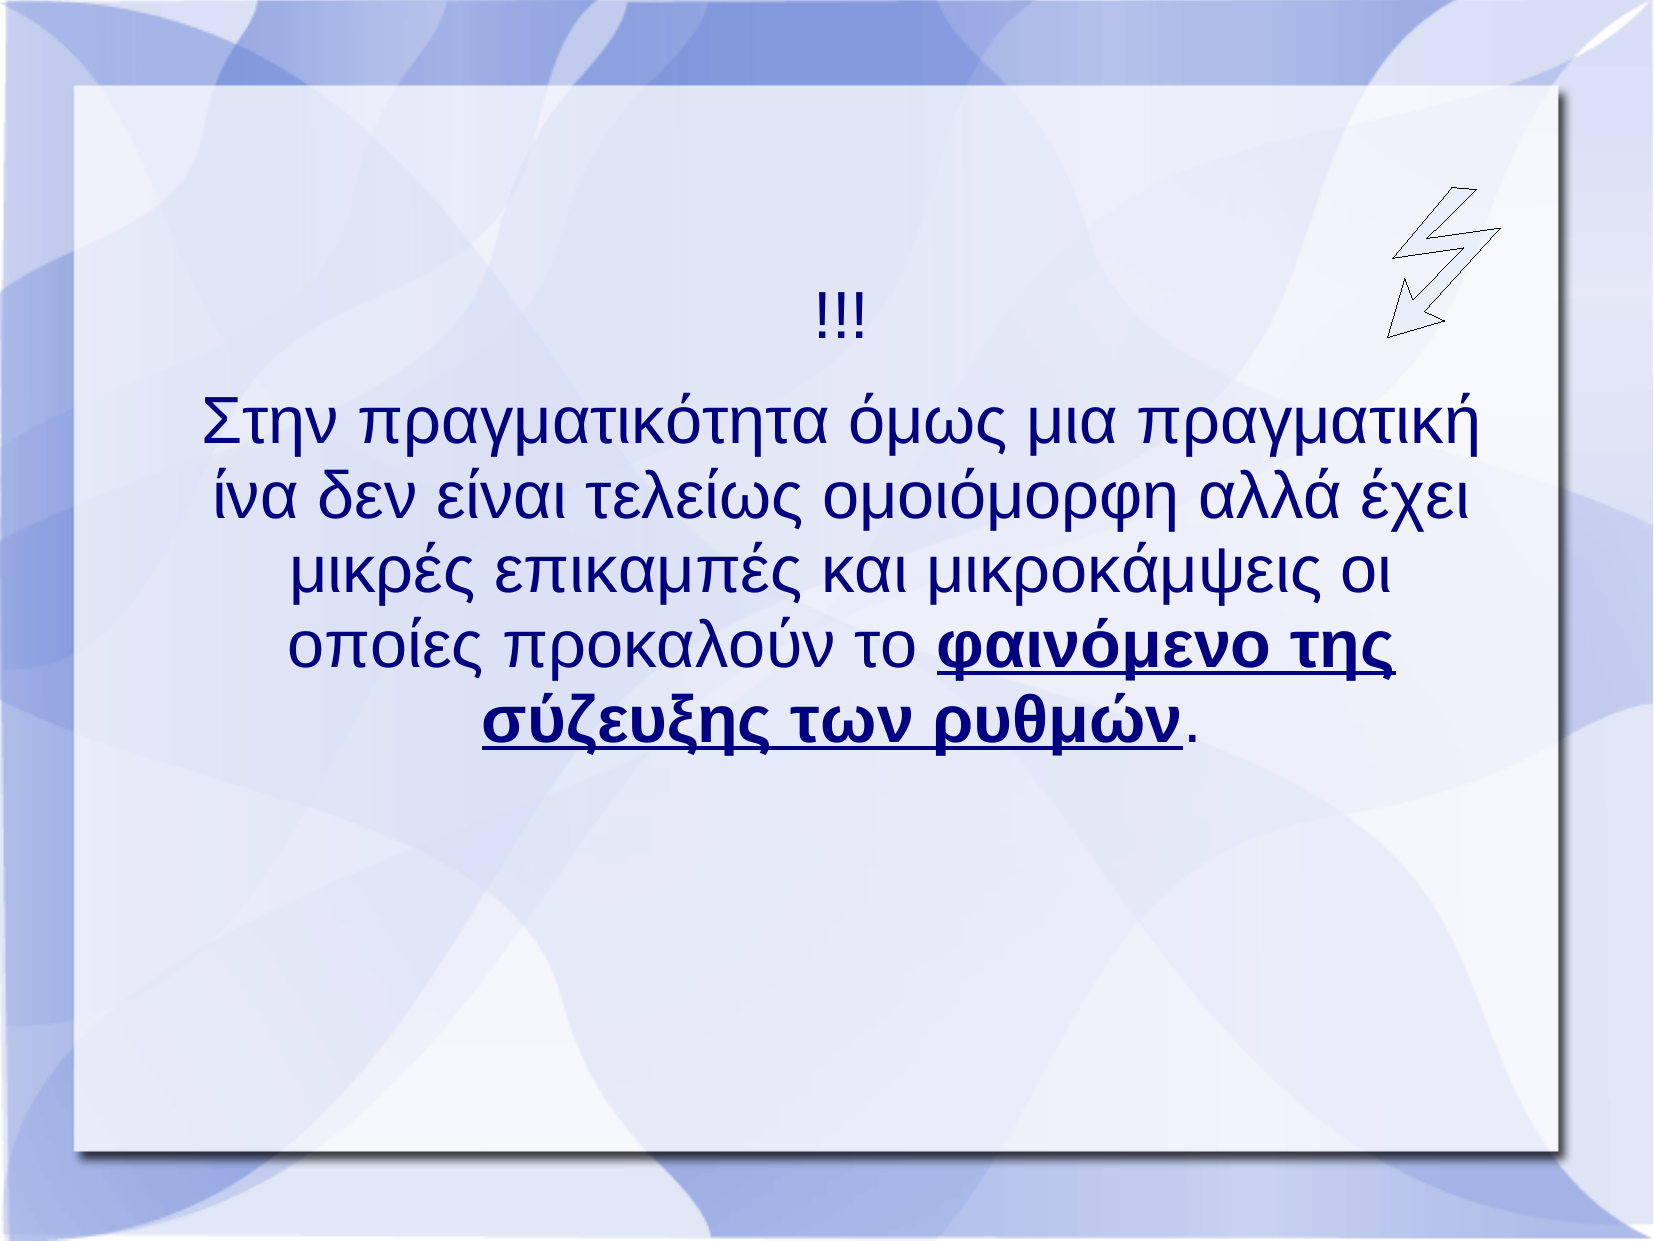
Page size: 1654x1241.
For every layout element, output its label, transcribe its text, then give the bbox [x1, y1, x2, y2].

text_box [1387, 187, 1501, 338]
list !!! Στην πραγματικότητα όμως μια πραγματική ίνα δεν είναι τελείως ομοιόμορφη αλλά έχει μικρές επικαμπές και μικροκάμψεις οι οποίες προκαλούν το φαινόμενο της σύζευξης των ρυθμών. [127, 278, 1486, 929]
picture [0, 0, 1654, 1241]
